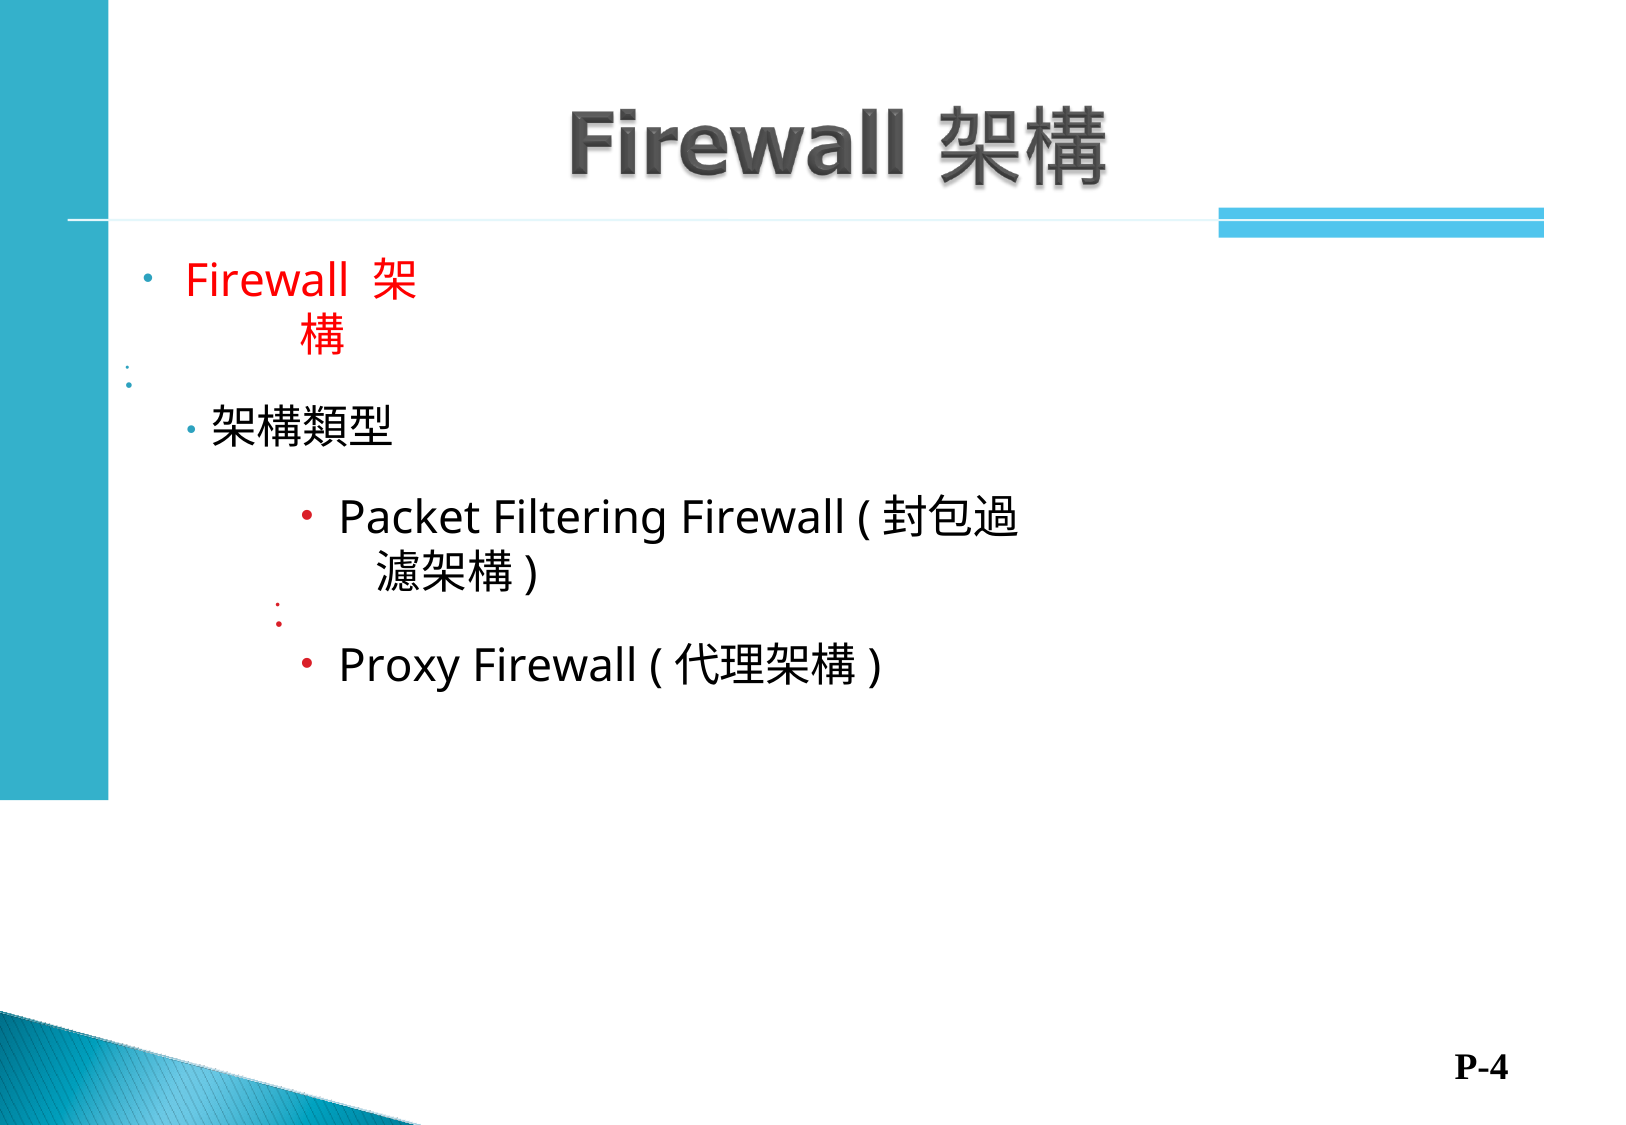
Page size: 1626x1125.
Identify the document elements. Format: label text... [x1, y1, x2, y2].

text_box [556, 81, 1115, 203]
text_box Firewall 架構 • 架構類型 Packet Filtering Firewall (封包過濾架構) Proxy Firewall (代理架構) [125, 250, 1053, 575]
text_box P-10 [1452, 1042, 1532, 1090]
